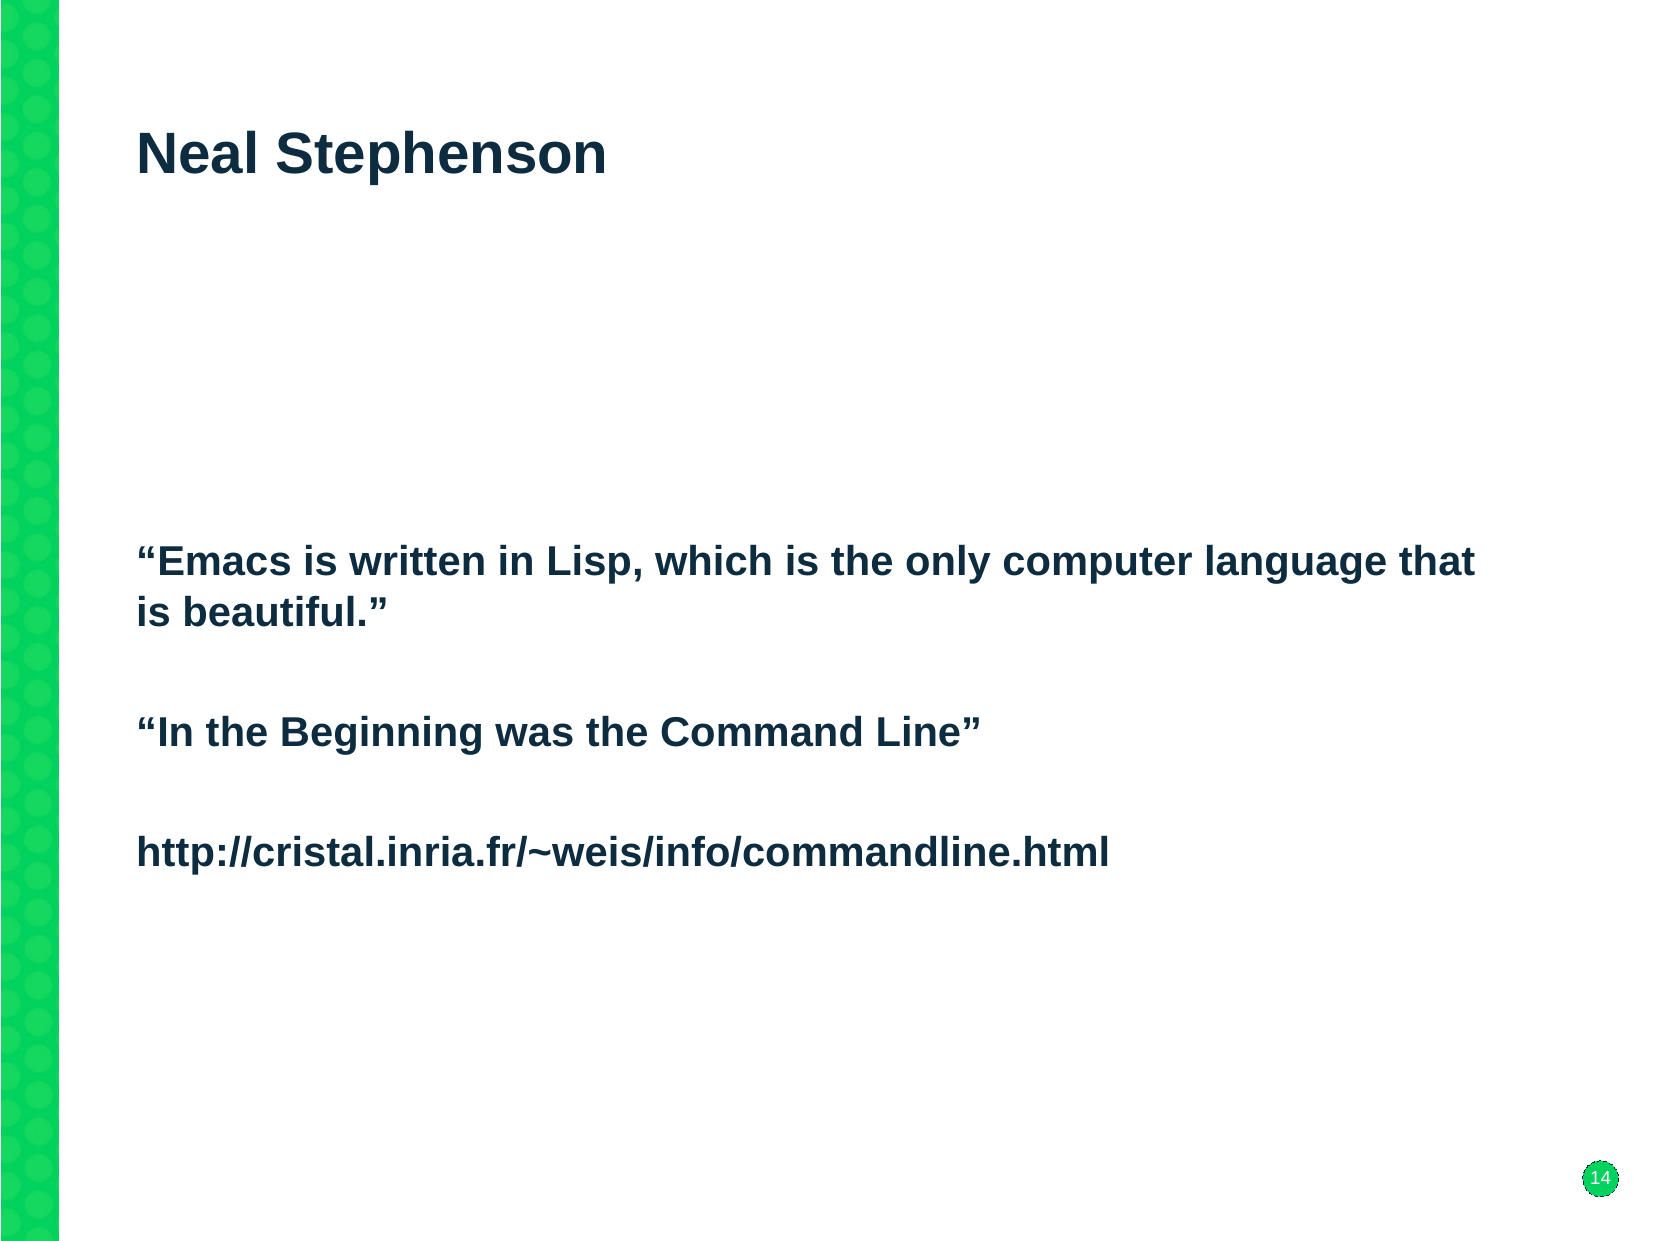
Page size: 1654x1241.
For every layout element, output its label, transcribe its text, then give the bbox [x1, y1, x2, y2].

list “Emacs is written in Lisp, which is the only computer language that is beautiful.” “In the Beginning was the Command Line” http://cristal.inria.fr/~weis/info/commandline.html [121, 290, 1531, 1100]
picture [1, 0, 59, 1241]
title Neal Stephenson [121, 49, 1531, 257]
